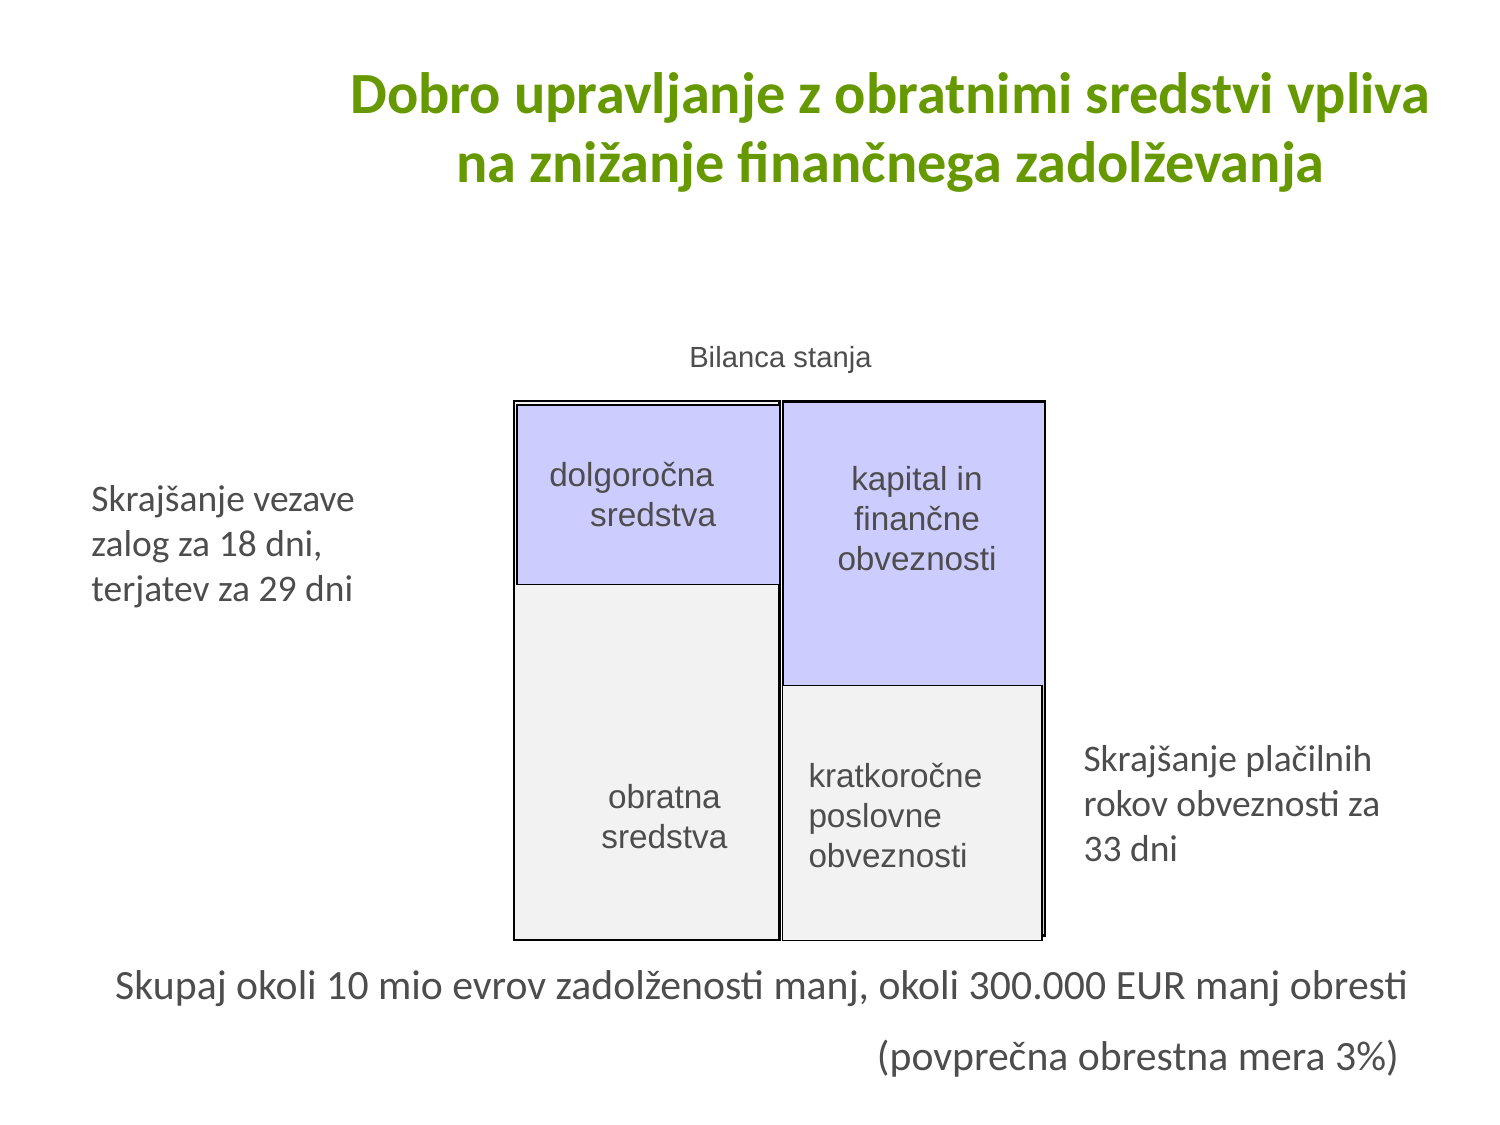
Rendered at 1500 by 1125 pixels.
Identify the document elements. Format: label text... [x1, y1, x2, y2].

text_box [513, 401, 780, 940]
text_box kapital in finančne obveznosti [824, 457, 1010, 565]
text_box Skupaj okoli 10 mio evrov zadolženosti manj, okoli 300.000 EUR manj obresti (povprečna obrestna mera 3%) [76, 950, 1424, 1087]
text_box Skrajšanje vezave zalog za 18 dni, terjatev za 29 dni [76, 466, 408, 617]
text_box kratkoročne poslovne obveznosti [808, 754, 1013, 862]
text_box Bilanca stanja [591, 337, 971, 388]
text_box dolgoročna sredstva [549, 453, 757, 565]
text_box obratna sredstva [555, 775, 774, 876]
text_box [782, 401, 1046, 941]
title Dobro upravljanje z obratnimi sredstvi vpliva na znižanje finančnega zadolževanja [312, 30, 1469, 219]
text_box Skrajšanje plačilnih rokov obveznosti za 33 dni [1068, 726, 1400, 877]
